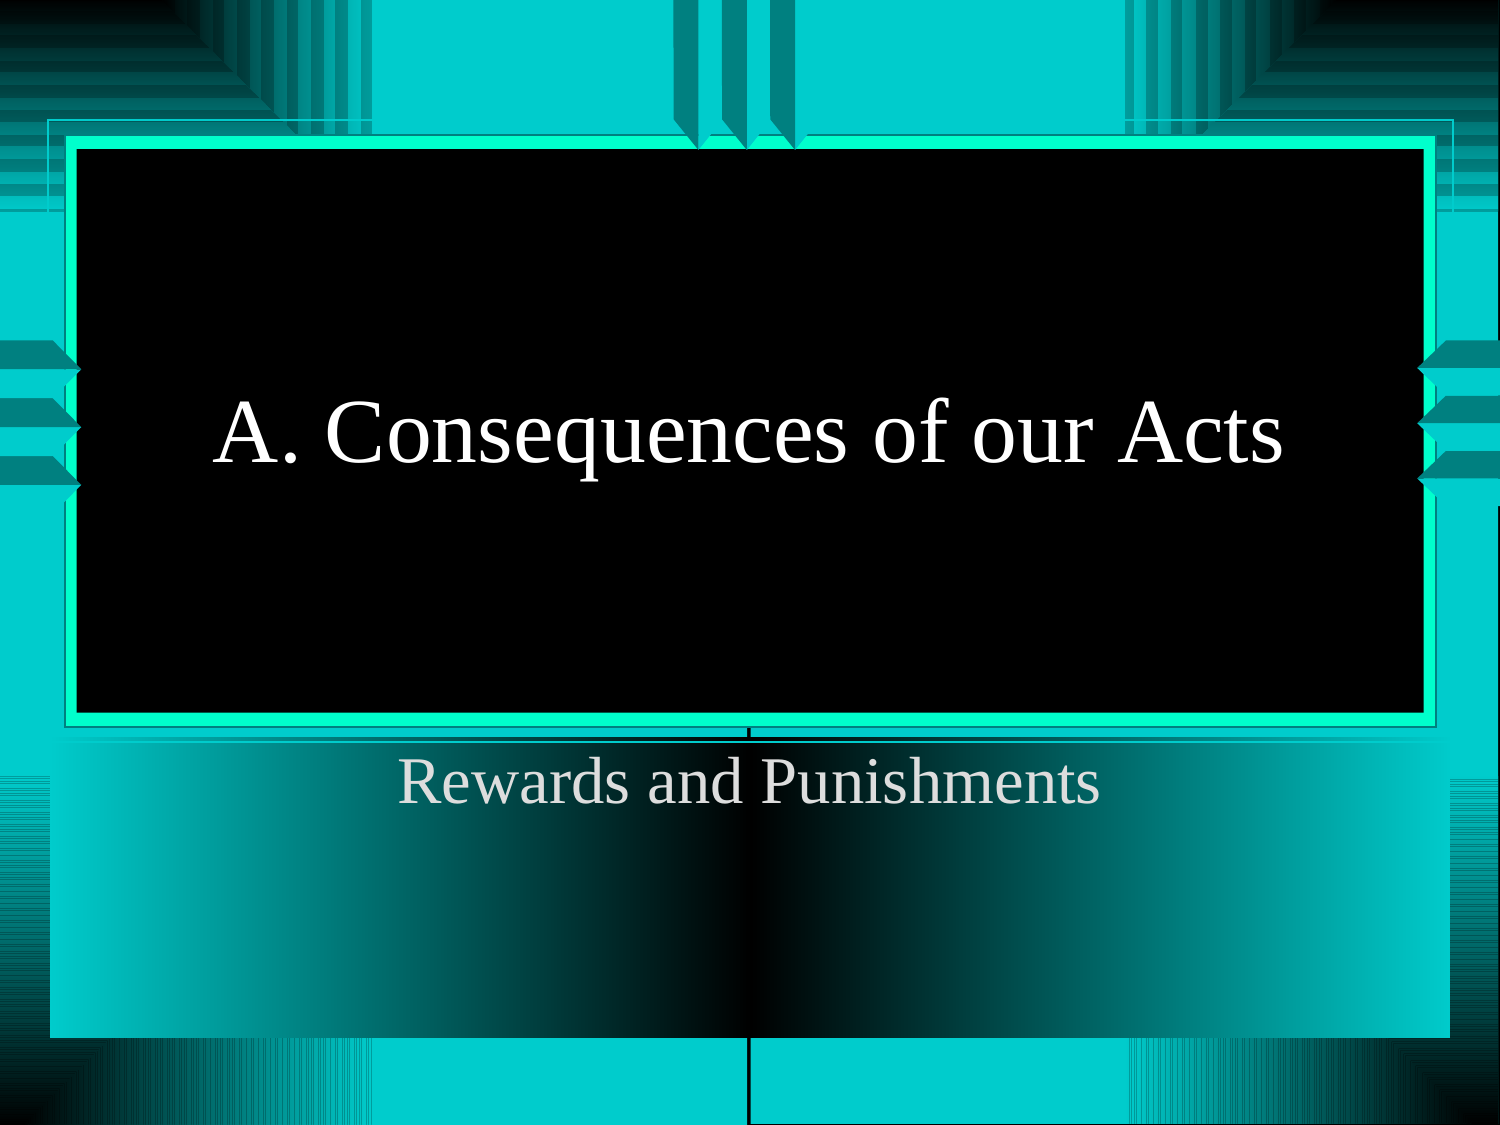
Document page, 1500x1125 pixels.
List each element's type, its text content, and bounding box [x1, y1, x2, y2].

title A. Consequences of our Acts [118, 337, 1382, 526]
subtitle Rewards and Punishments [223, 637, 1277, 926]
